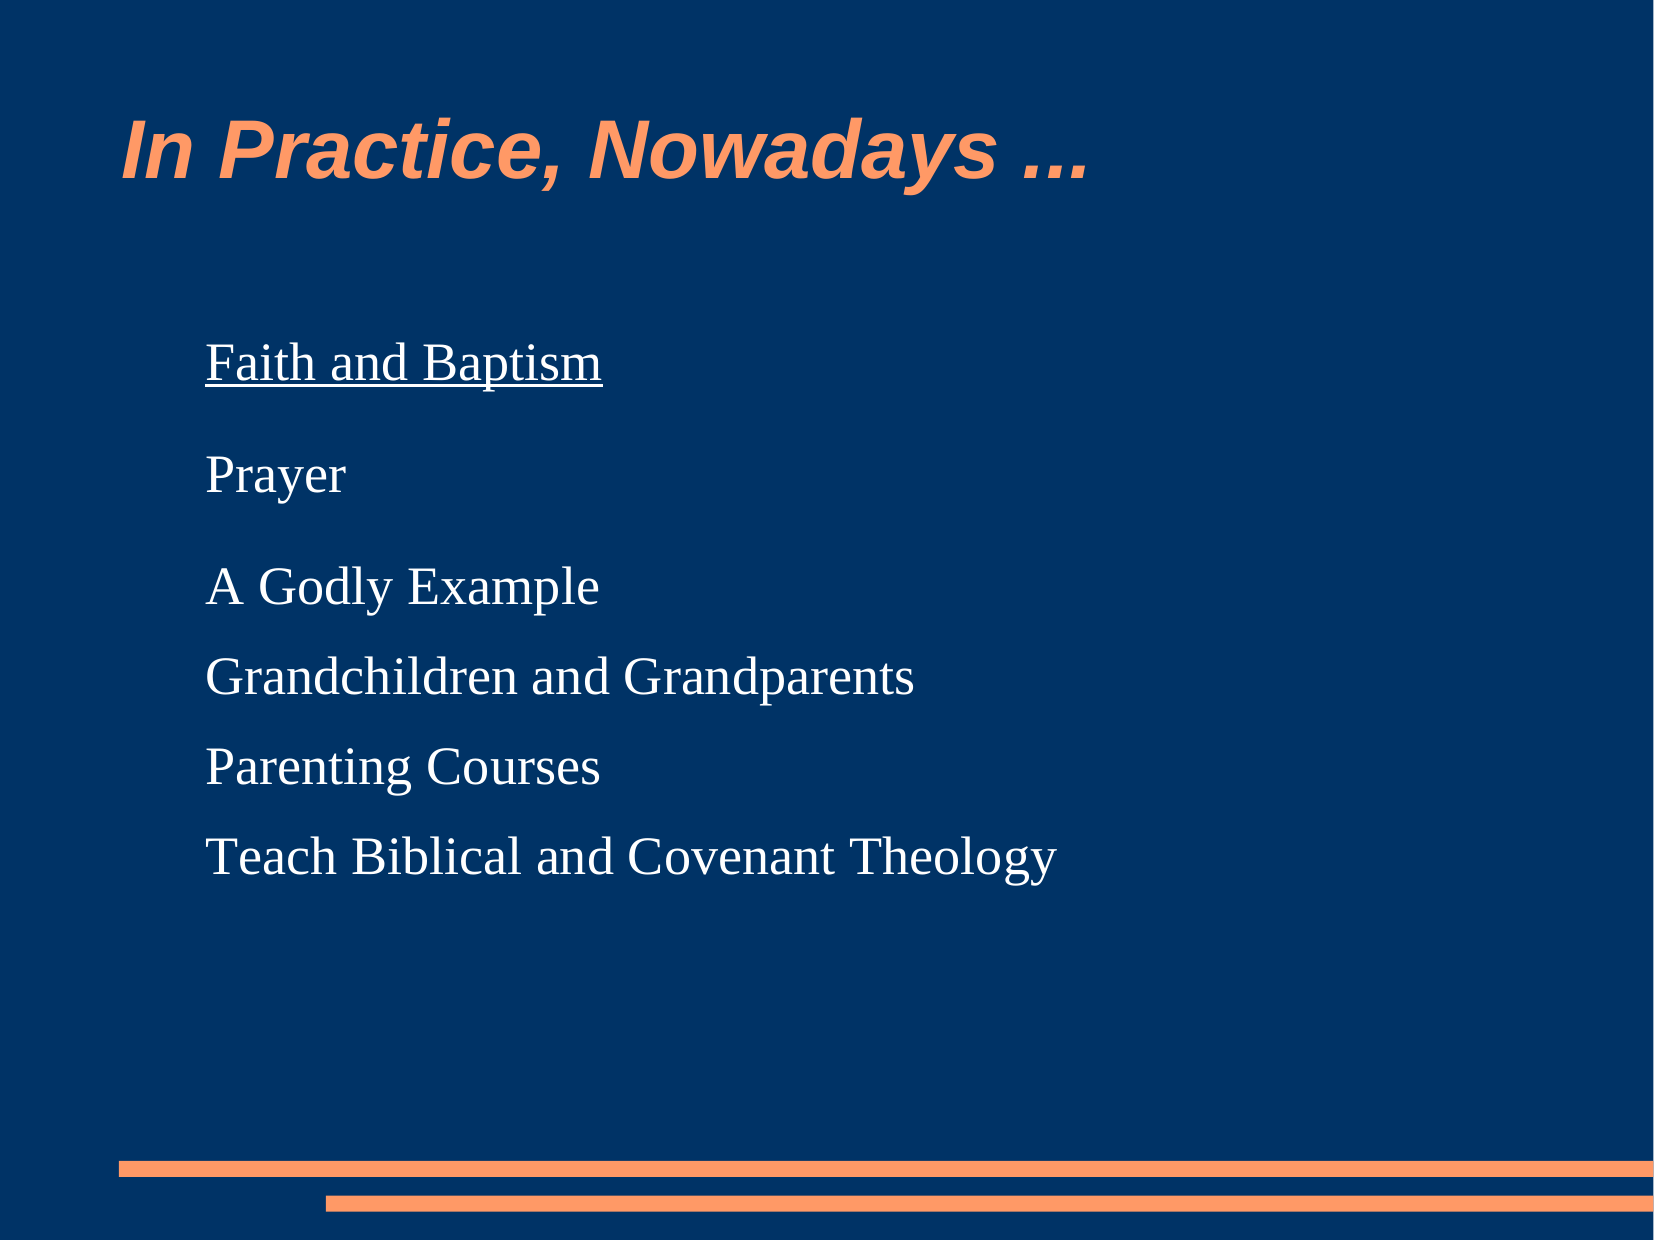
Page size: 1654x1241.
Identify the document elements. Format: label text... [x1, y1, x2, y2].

title In Practice, Nowadays ... [121, 46, 1534, 254]
text_box Faith and Baptism Prayer A Godly Example Grandchildren and Grandparents Parenting Courses Teach Biblical and Covenant Theology [177, 295, 1418, 992]
